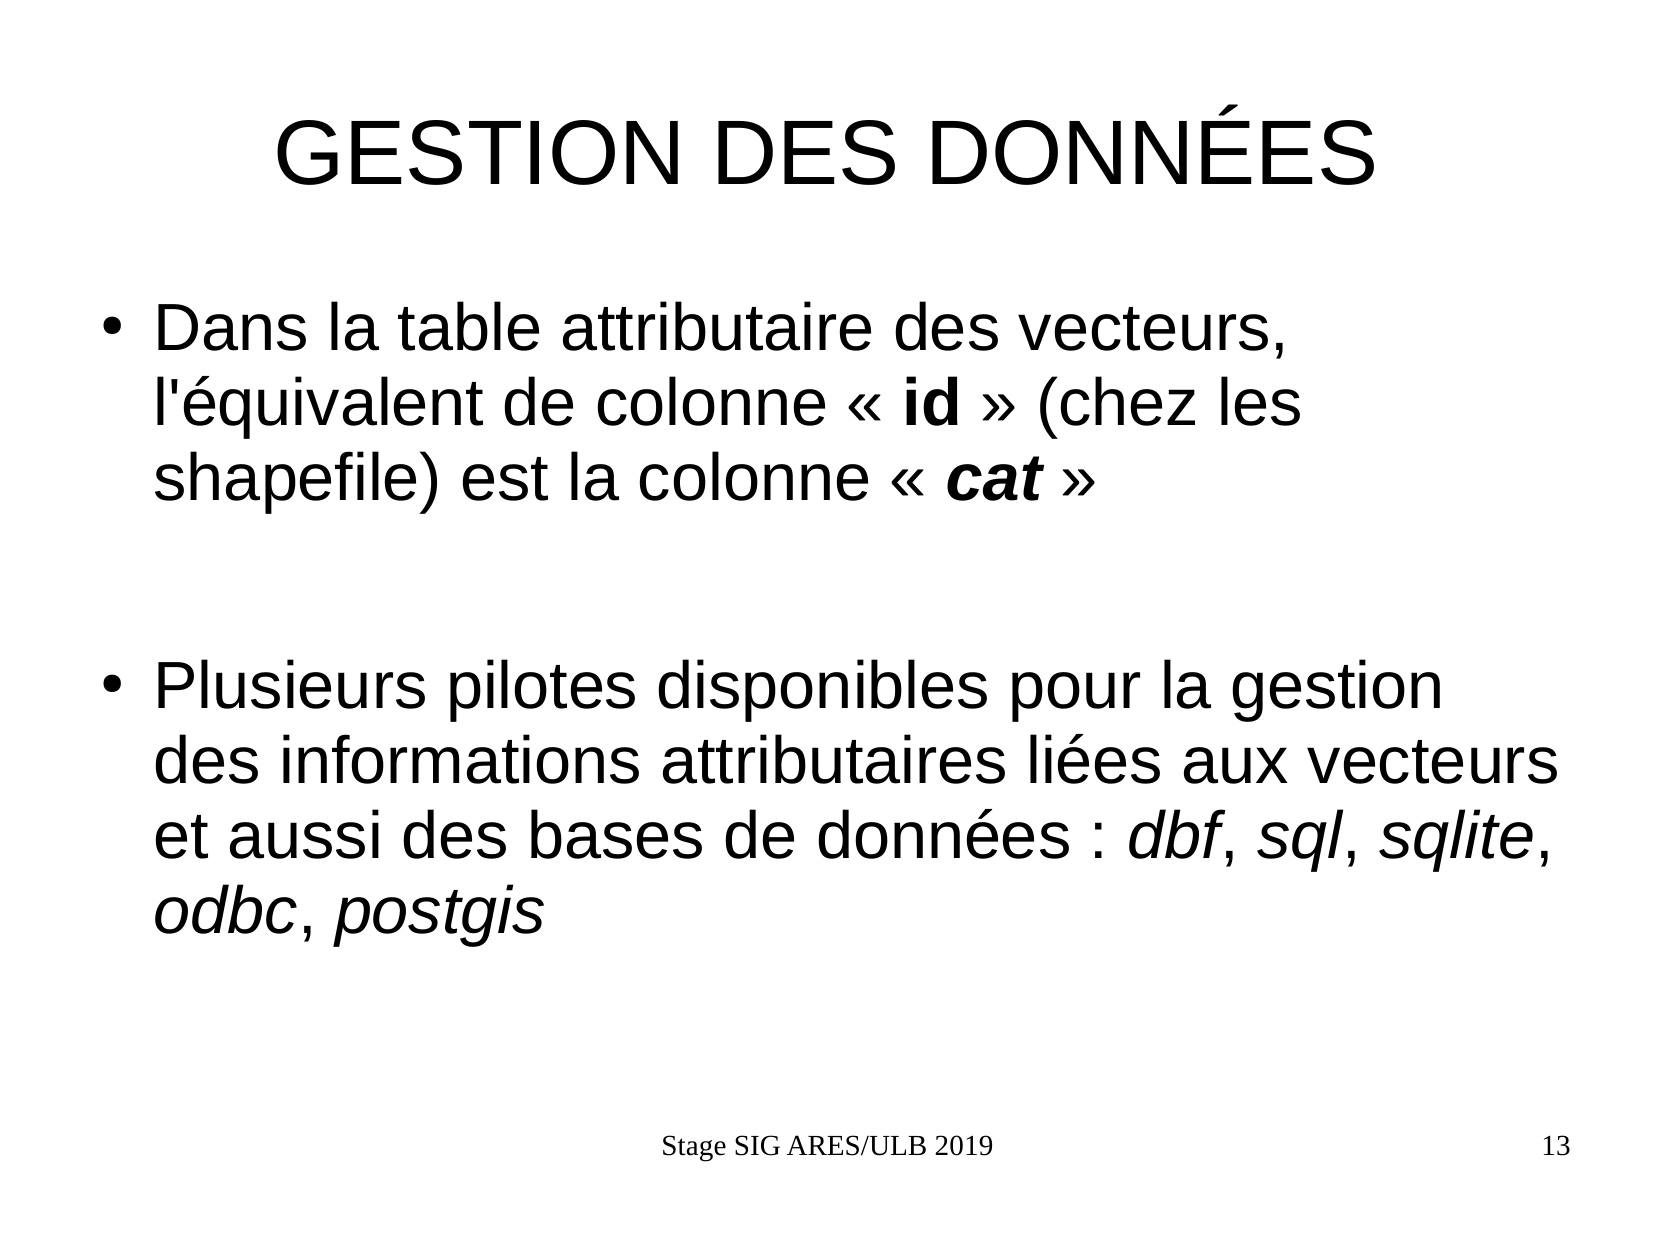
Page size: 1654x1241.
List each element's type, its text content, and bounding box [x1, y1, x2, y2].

title GESTION DES DONNÉES [82, 49, 1571, 257]
list Dans la table attributaire des vecteurs, l'équivalent de colonne « id » (chez les shapefile) est la colonne « cat » Plusieurs pilotes disponibles pour la gestion des informations attributaires liées aux vecteurs et aussi des bases de données : dbf, sql, sqlite, odbc, postgis [82, 290, 1571, 1010]
